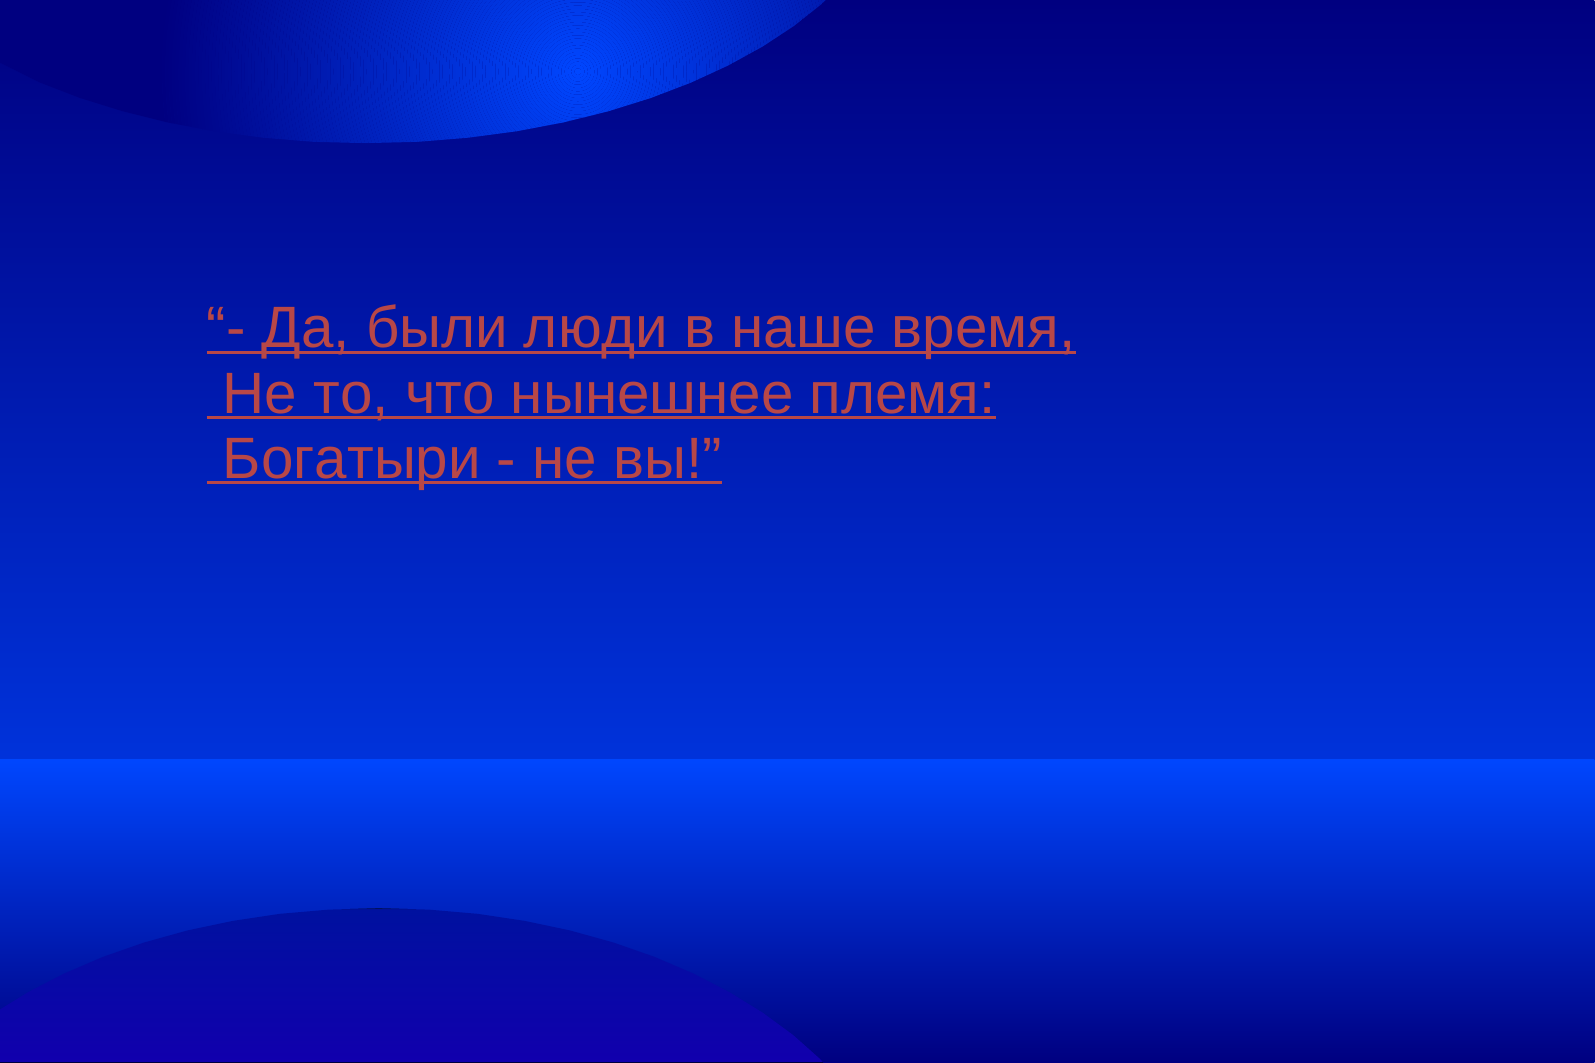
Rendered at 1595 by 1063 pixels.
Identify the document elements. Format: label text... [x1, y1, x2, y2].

text_box “- Да, были люди в наше время, Не то, что нынешнее племя: Богатыри - не вы!” [206, 295, 1270, 670]
